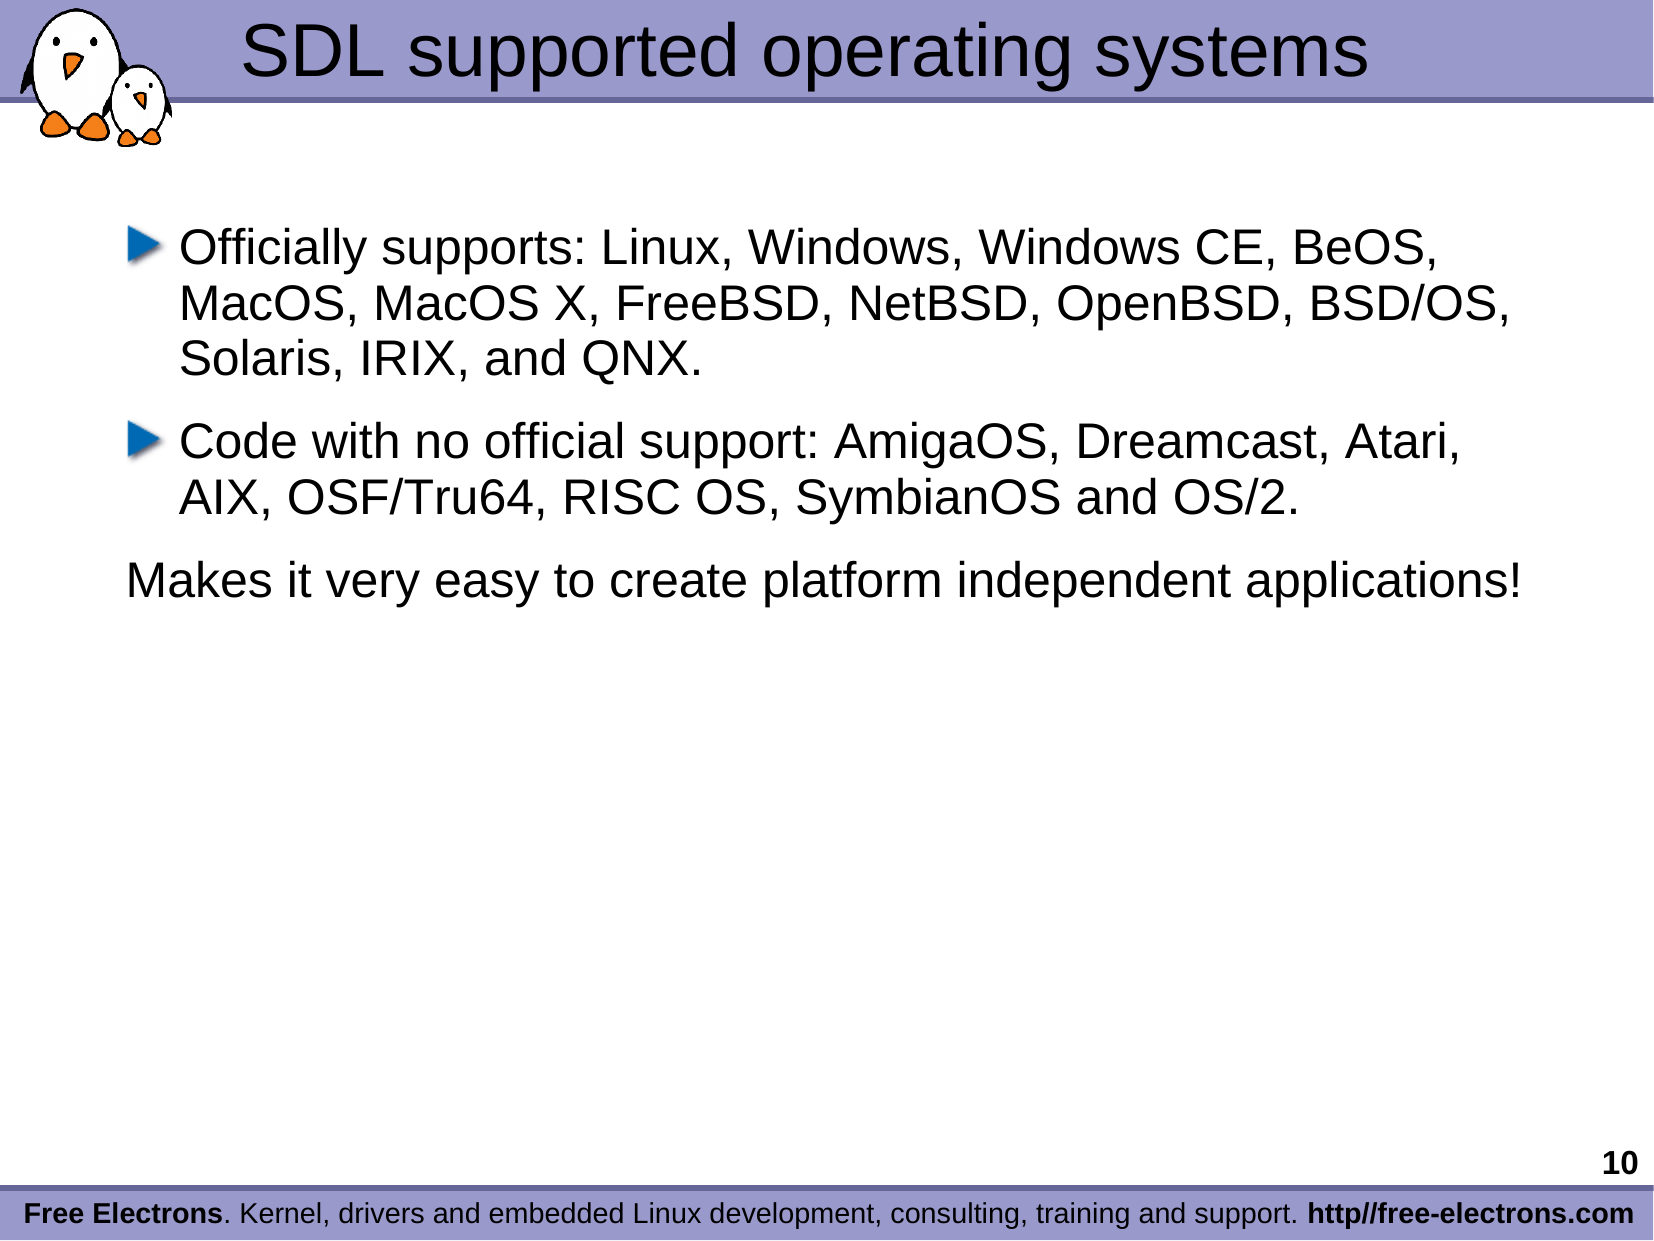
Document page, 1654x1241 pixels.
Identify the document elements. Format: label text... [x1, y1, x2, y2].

picture [20, 8, 172, 147]
list Officially supports: Linux, Windows, Windows CE, BeOS, MacOS, MacOS X, FreeBSD, NetBSD, OpenBSD, BSD/OS, Solaris, IRIX, and QNX. Code with no official support: AmigaOS, Dreamcast, Atari, AIX, OSF/Tru64, RISC OS, SymbianOS and OS/2. Makes it very easy to create platform independent applications! [107, 219, 1569, 1069]
title SDL supported operating systems [60, 0, 1551, 101]
